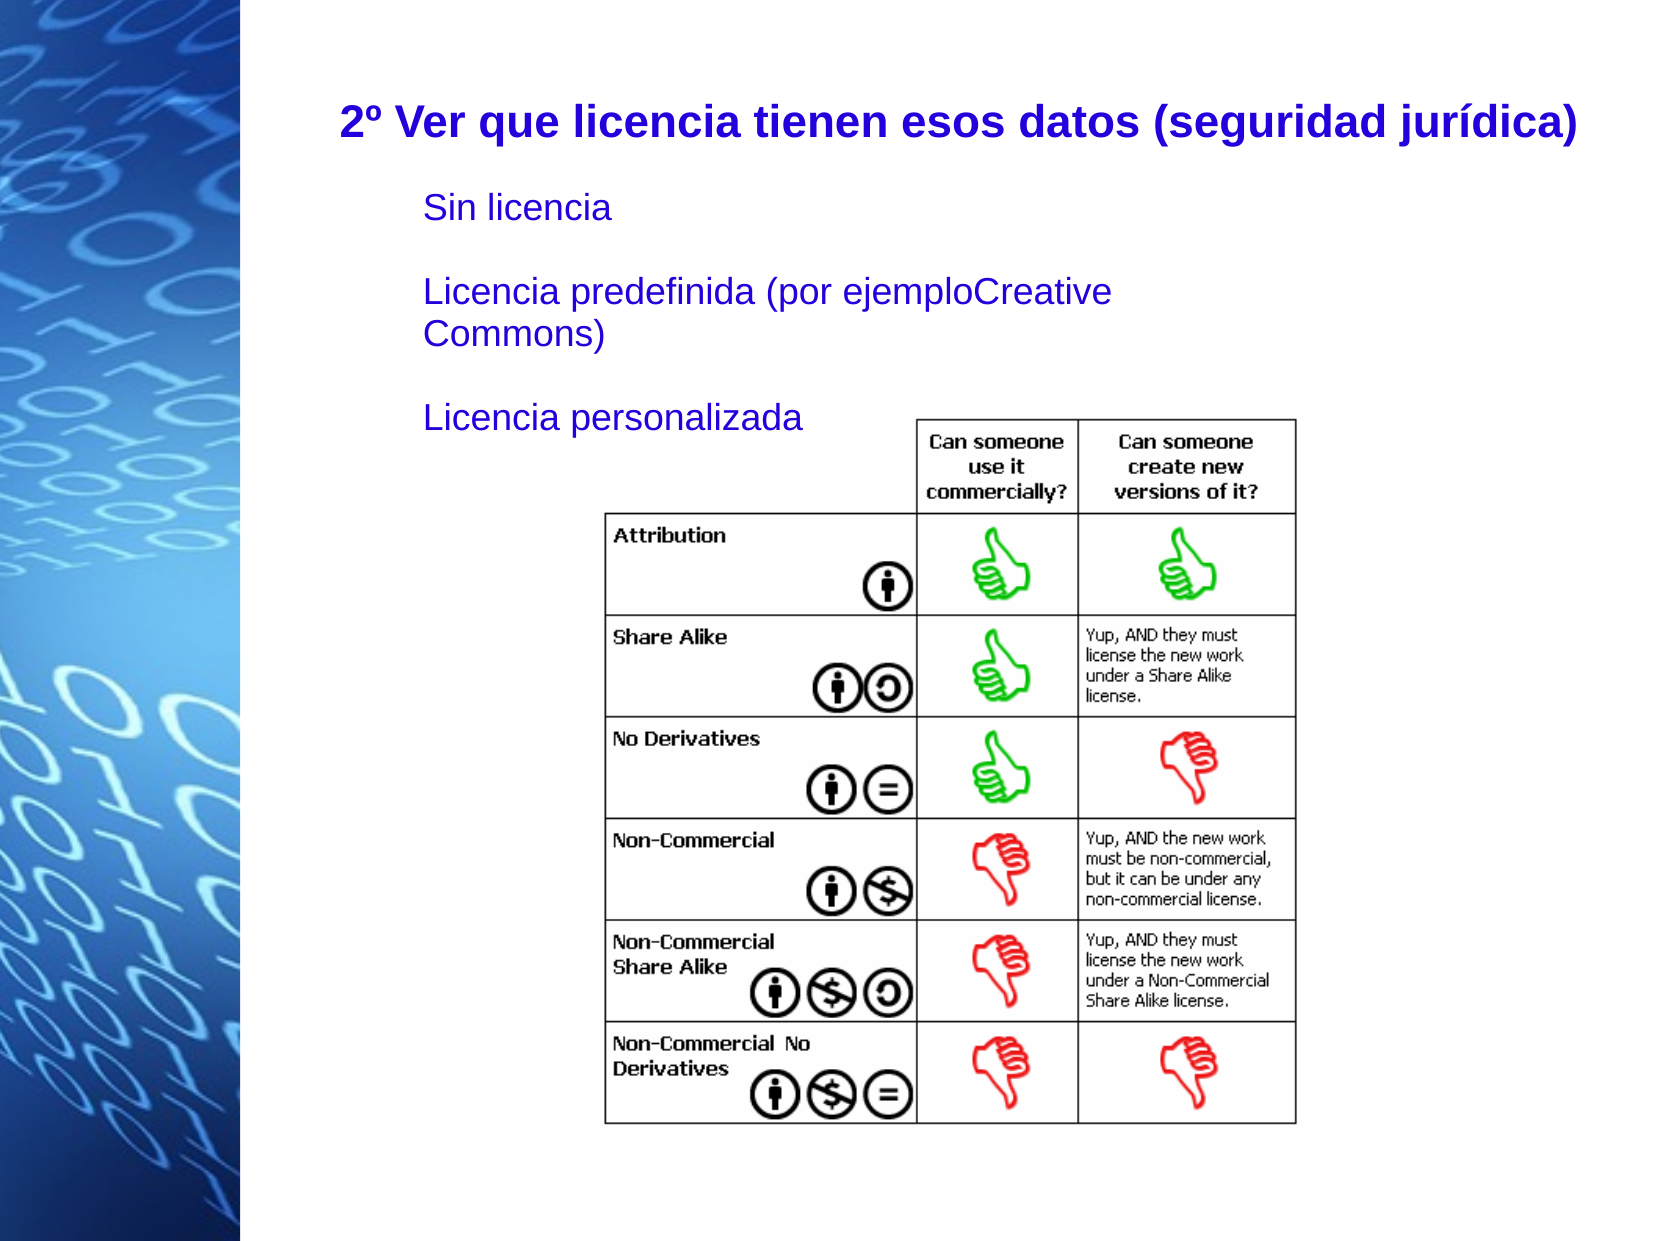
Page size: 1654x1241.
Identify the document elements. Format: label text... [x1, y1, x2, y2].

text_box 2º Ver que licencia tienen esos datos (seguridad jurídica) [324, 88, 1594, 198]
text_box Sin licencia Licencia predefinida (por ejemploCreative Commons) Licencia personalizada [333, 179, 1211, 447]
picture [597, 413, 1300, 1129]
picture [0, 0, 241, 1241]
